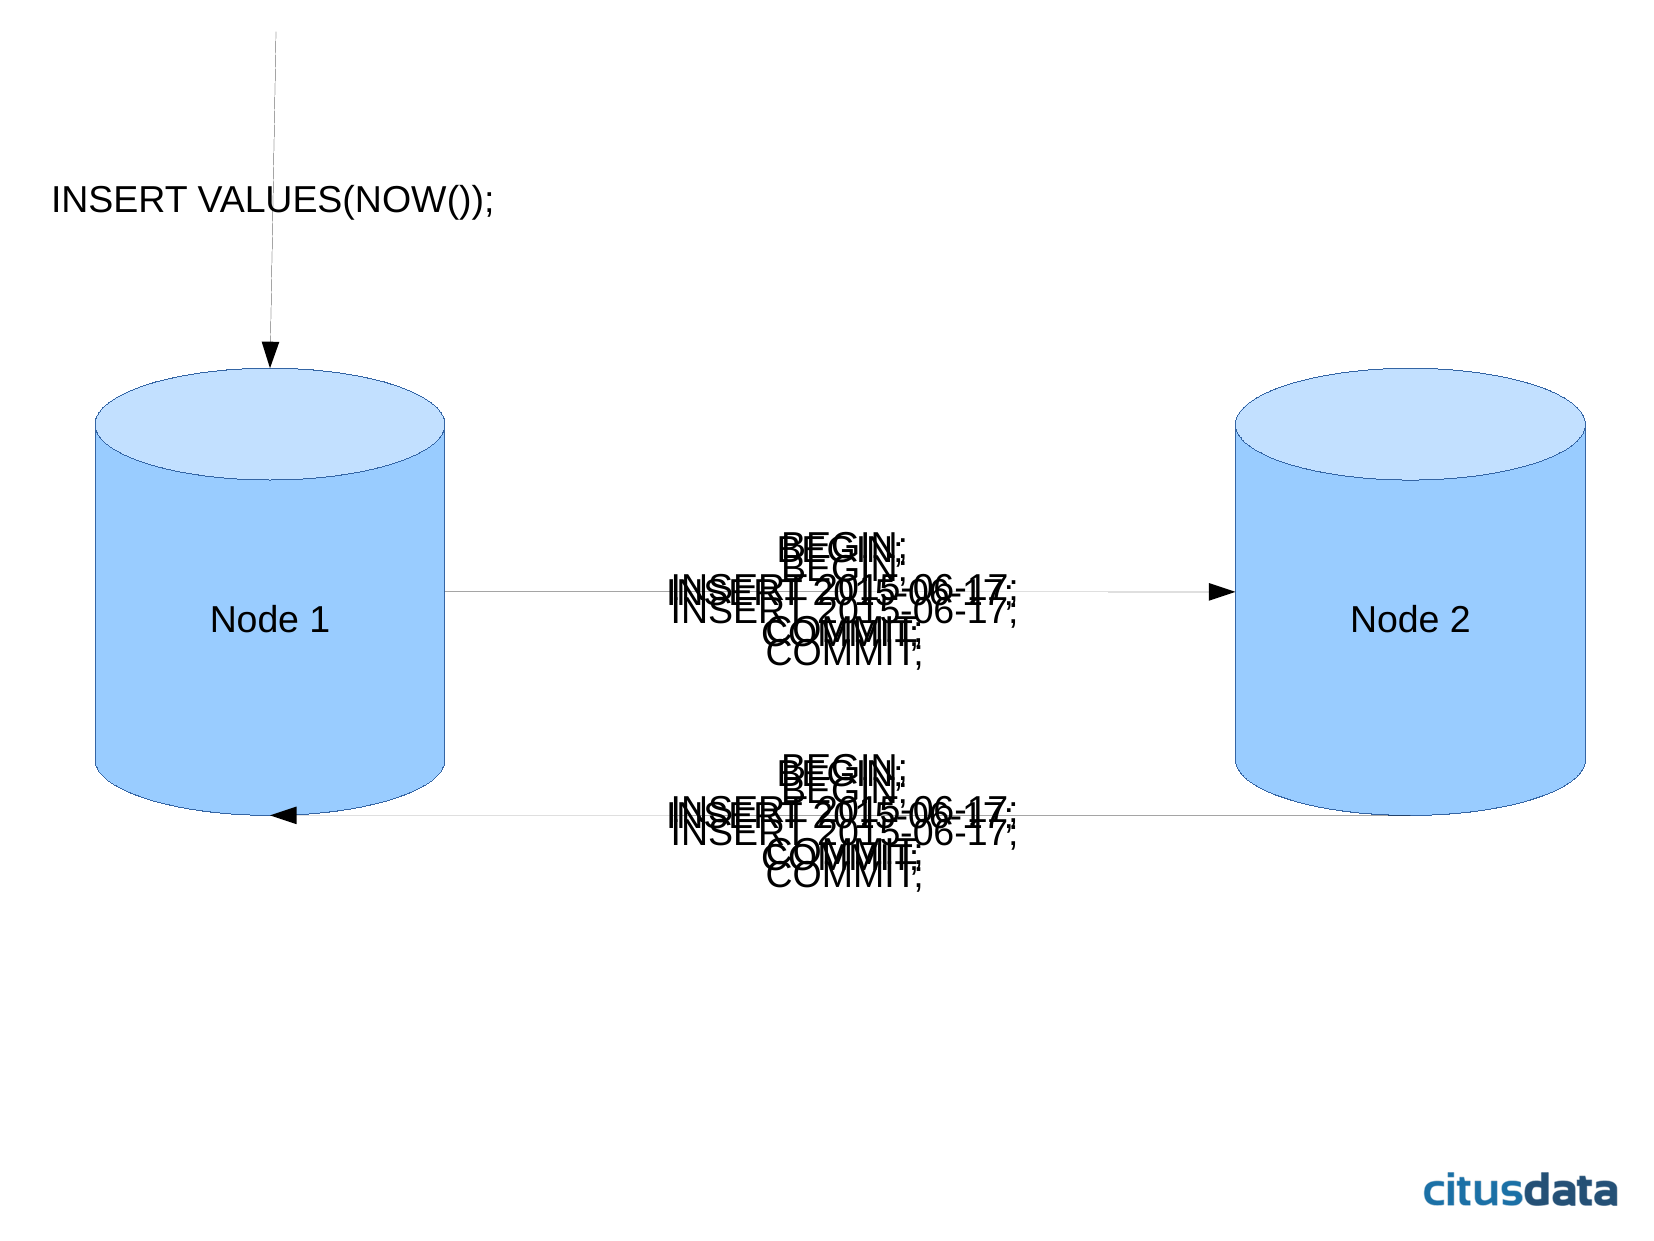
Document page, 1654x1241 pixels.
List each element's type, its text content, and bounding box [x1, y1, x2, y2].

text_box Node 1 [95, 430, 445, 816]
text_box BEGIN; INSERT 2015-06-17; COMMIT; [599, 540, 1090, 724]
text_box BEGIN; INSERT 2015-06-17; COMMIT; [599, 739, 1090, 762]
text_box Node 2 [1235, 428, 1586, 816]
text_box BEGIN; INSERT 2015-06-17; COMMIT; [599, 517, 1090, 540]
text_box BEGIN; INSERT 2015-06-17; COMMIT; [599, 762, 1090, 946]
picture [1420, 1167, 1622, 1209]
